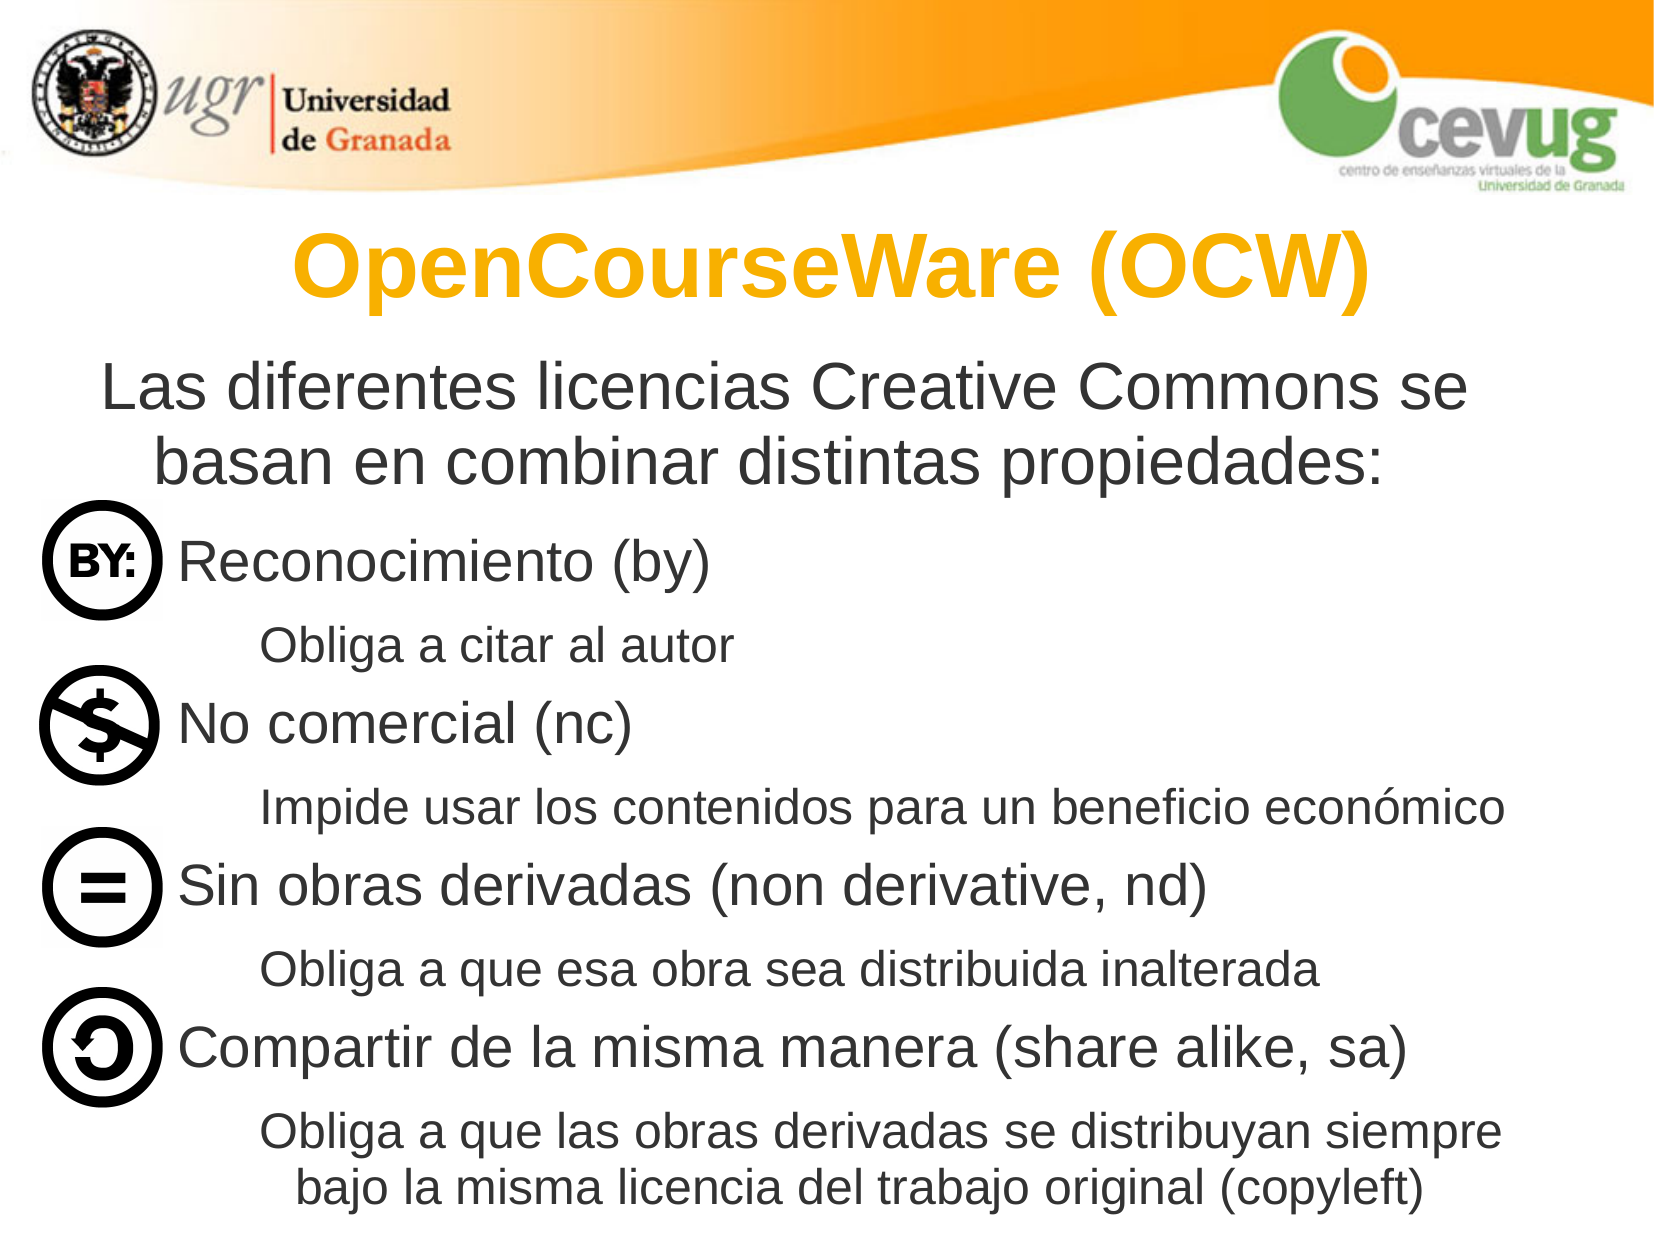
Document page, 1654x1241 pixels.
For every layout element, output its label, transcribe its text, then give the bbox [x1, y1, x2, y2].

picture [41, 499, 163, 621]
list Las diferentes licencias Creative Commons se basan en combinar distintas propiedades: Reconocimiento (by) Obliga a citar al autor No comercial (nc) Impide usar los contenidos para un beneficio económico Sin obras derivadas (non derivative, nd) Obliga a que esa obra sea distribuida inalterada Compartir de la misma manera (share alike, sa) Obliga a que las obras derivadas se distribuyan siempre bajo la misma licencia del trabajo original (copyleft) [82, 349, 1571, 1214]
picture [41, 986, 163, 1108]
picture [38, 664, 160, 786]
title OpenCourseWare (OCW) [88, 177, 1577, 355]
picture [41, 826, 163, 948]
